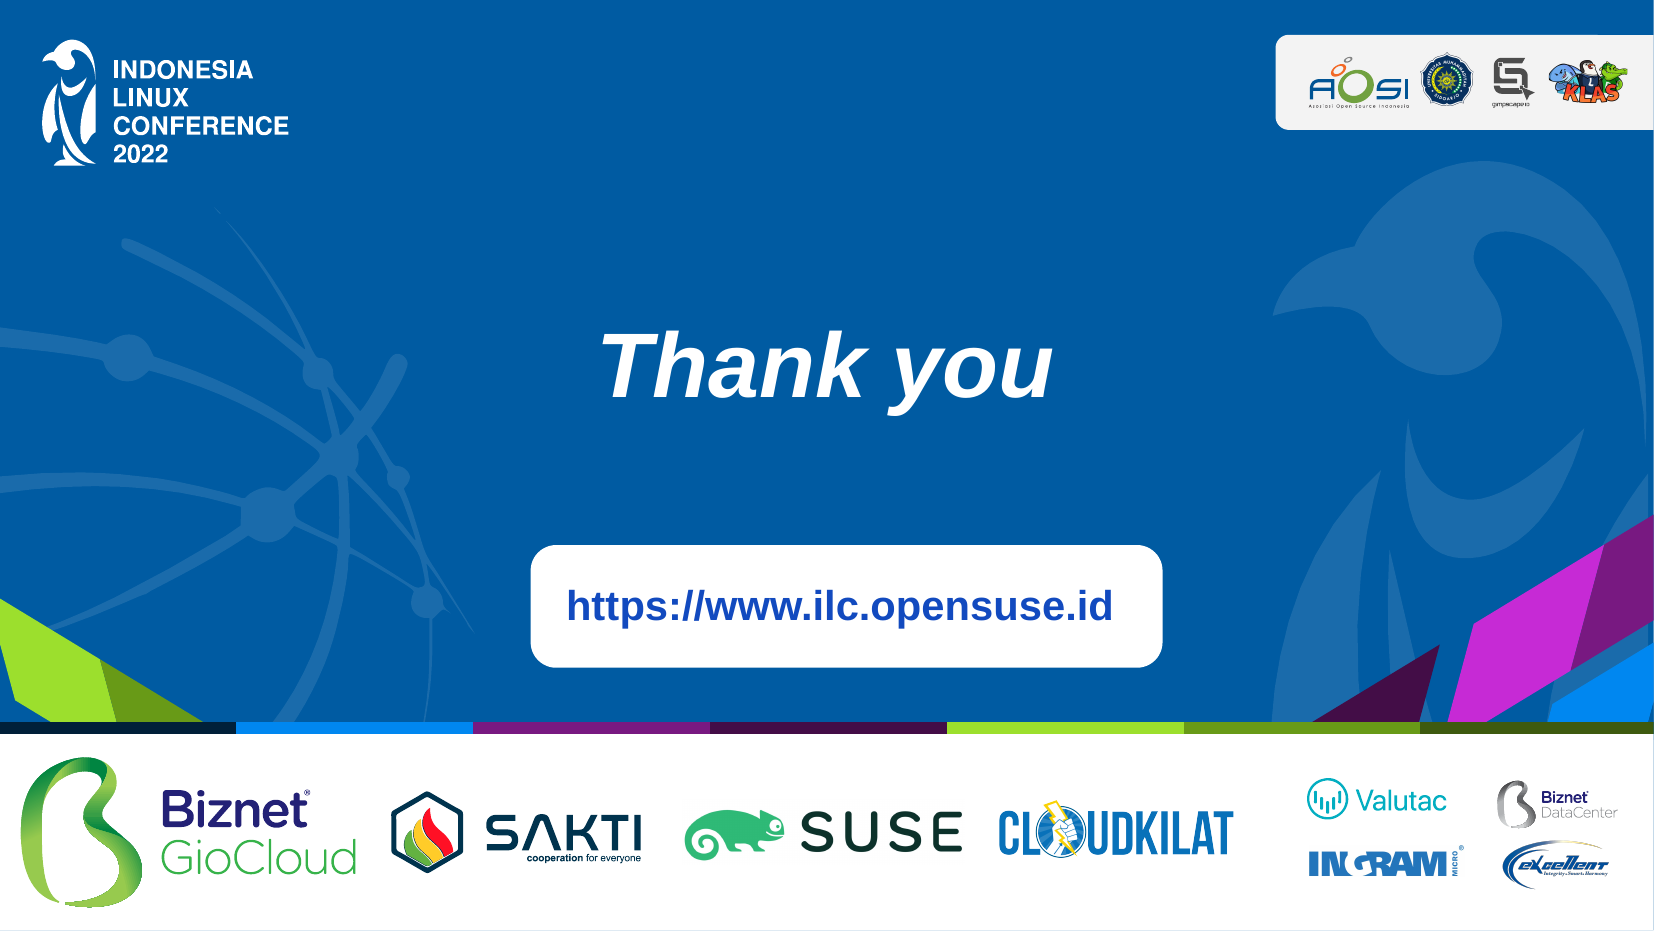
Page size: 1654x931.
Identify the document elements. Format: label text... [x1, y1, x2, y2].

picture [601, 855, 616, 859]
picture [1496, 840, 1620, 890]
text_box [540, 662, 1154, 668]
text_box https://www.ilc.opensuse.id [530, 550, 1163, 662]
picture [626, 855, 634, 862]
picture [1309, 845, 1465, 877]
text_box Thank you [152, 246, 1465, 435]
picture [1420, 52, 1474, 106]
text_box [541, 545, 1153, 550]
picture [1548, 60, 1628, 103]
picture [682, 799, 965, 865]
picture [999, 800, 1234, 858]
